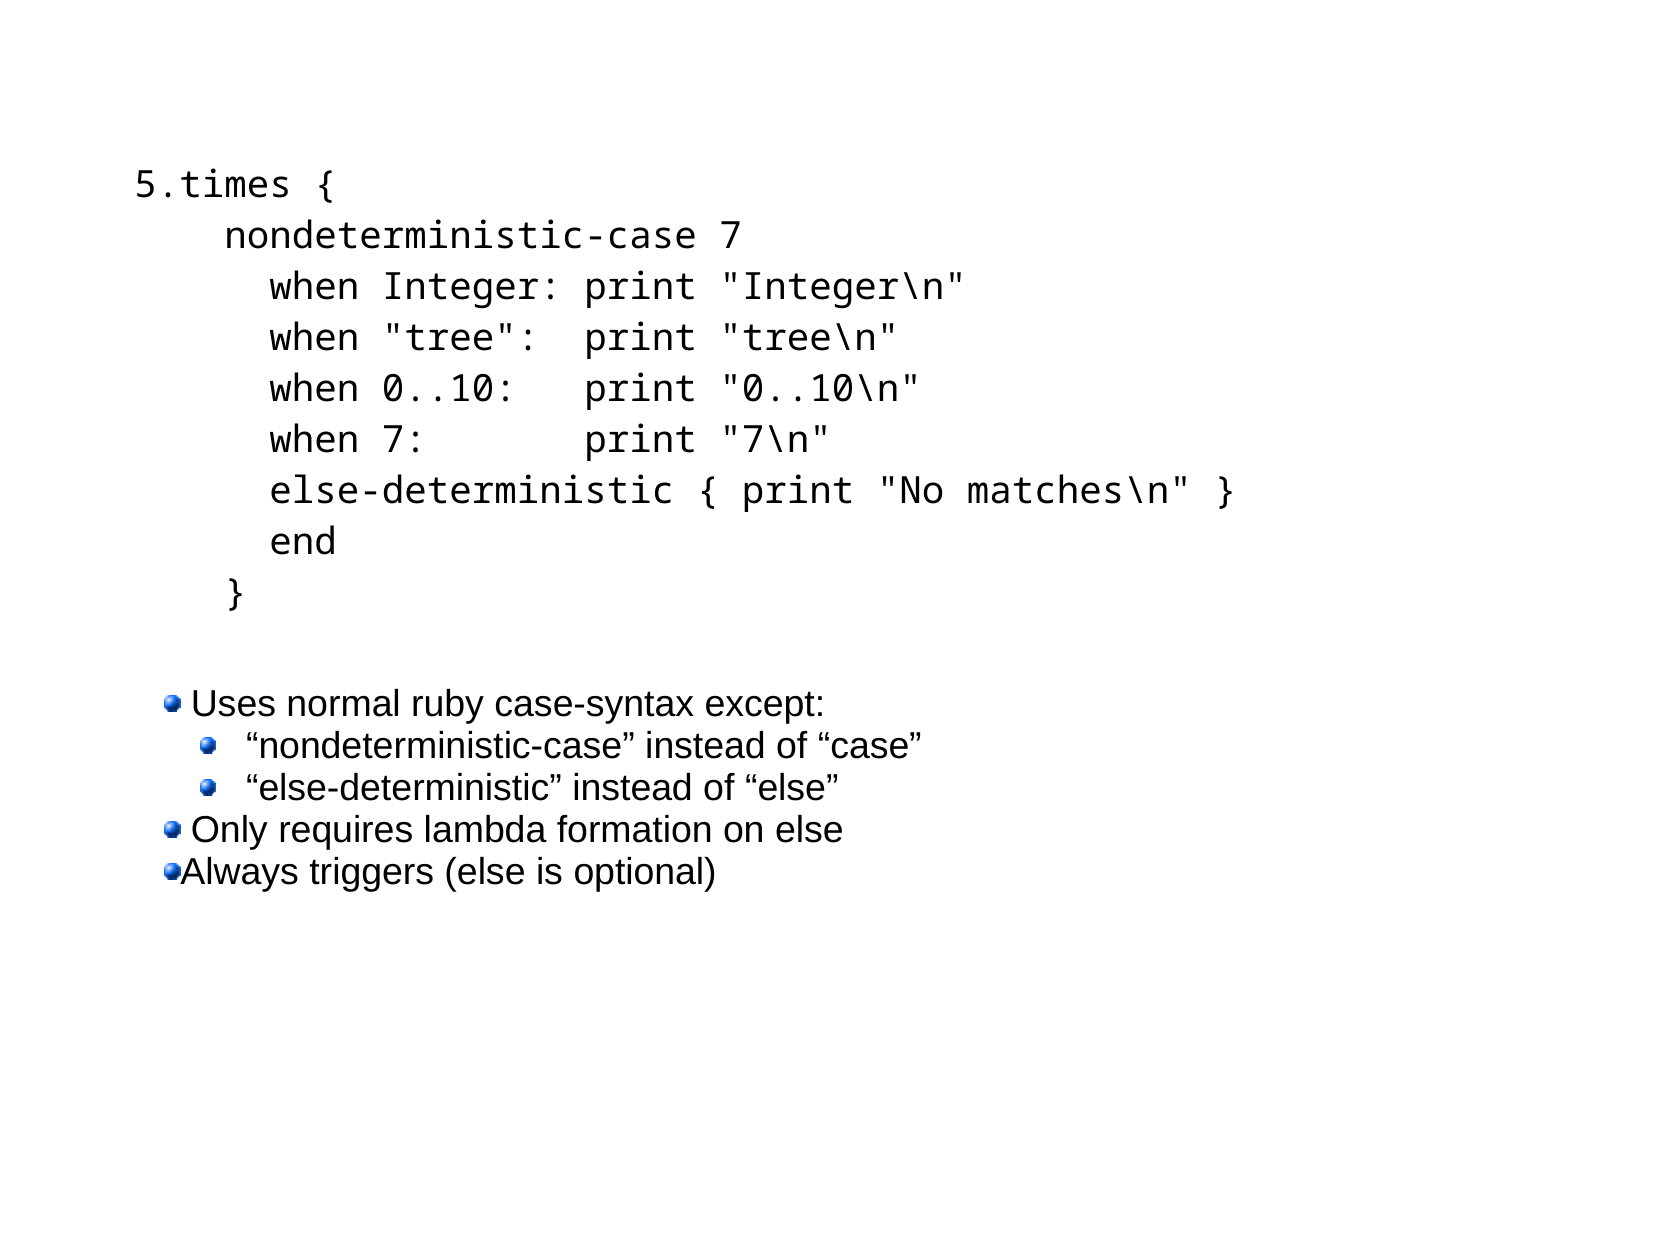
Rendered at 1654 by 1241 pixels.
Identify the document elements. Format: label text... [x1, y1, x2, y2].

text_box 5.times { nondeterministic-case 7 when Integer: print "Integer\n" when "tree": print "tree\n" when 0..10: print "0..10\n" when 7: print "7\n" else-deterministic { print "No matches\n" } end } [119, 150, 1351, 618]
text_box Uses normal ruby case-syntax except: “nondeterministic-case” instead of “case” “else-deterministic” instead of “else” Only requires lambda formation on else Always triggers (else is optional) [150, 675, 939, 900]
